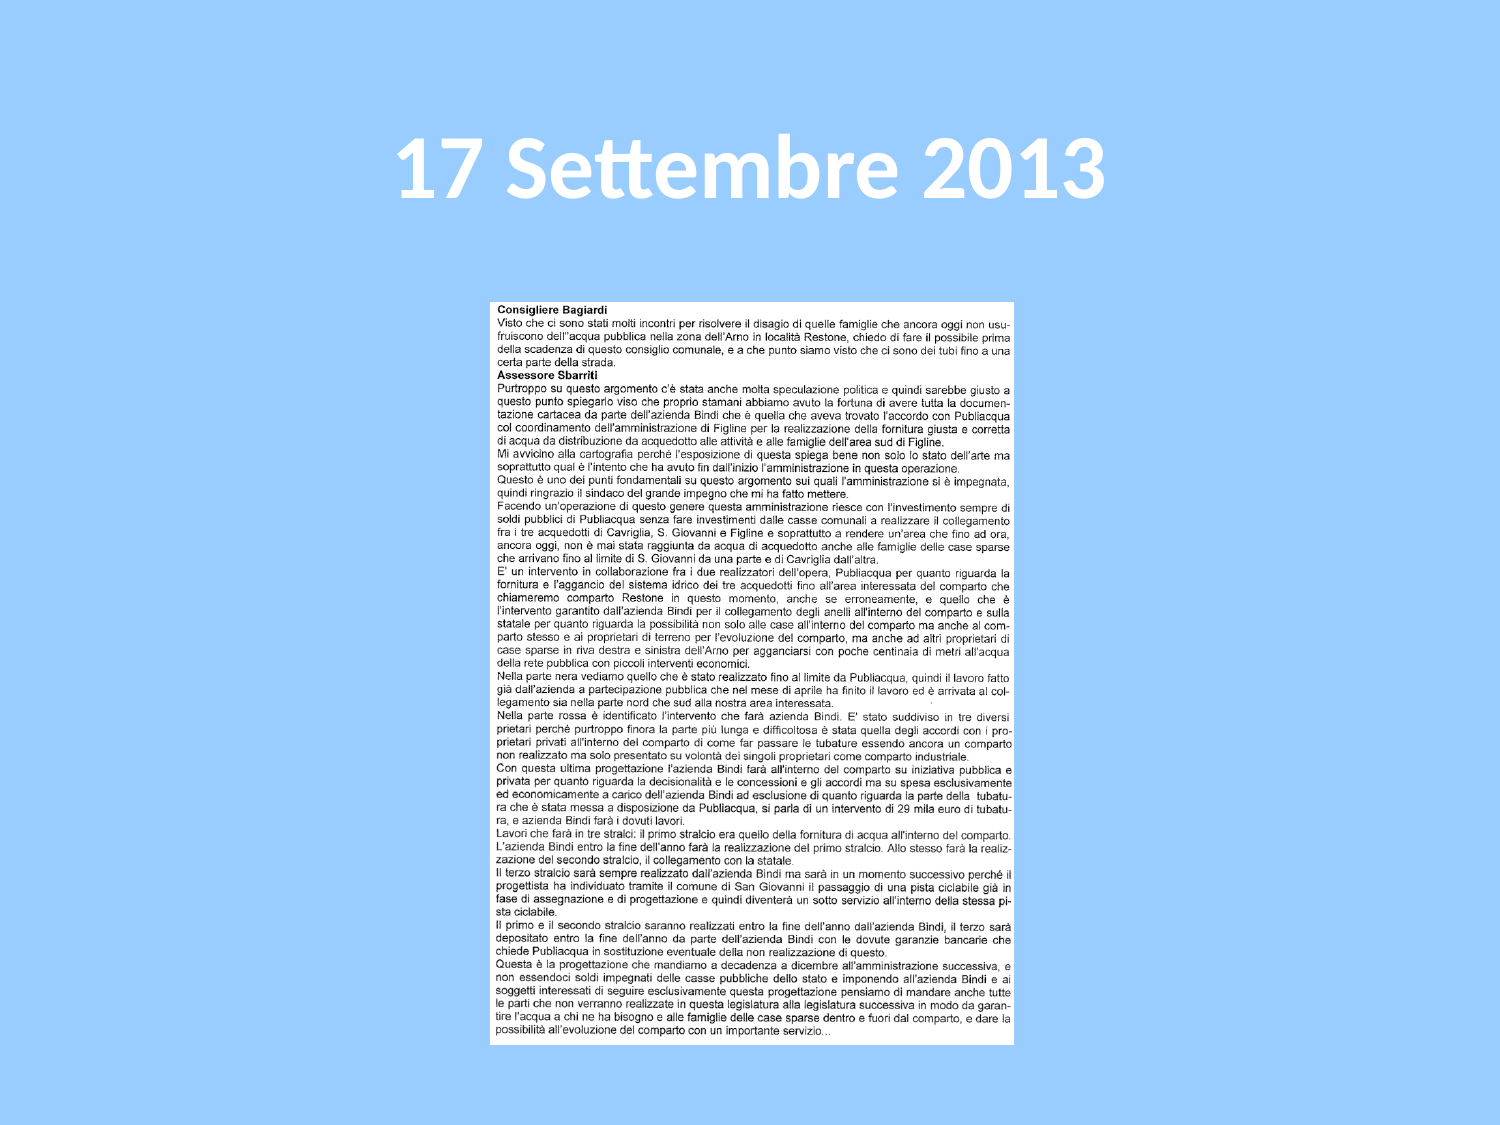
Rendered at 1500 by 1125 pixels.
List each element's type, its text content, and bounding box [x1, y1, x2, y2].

title 17 Settembre 2013 [75, 91, 1425, 279]
picture [490, 302, 1014, 1046]
